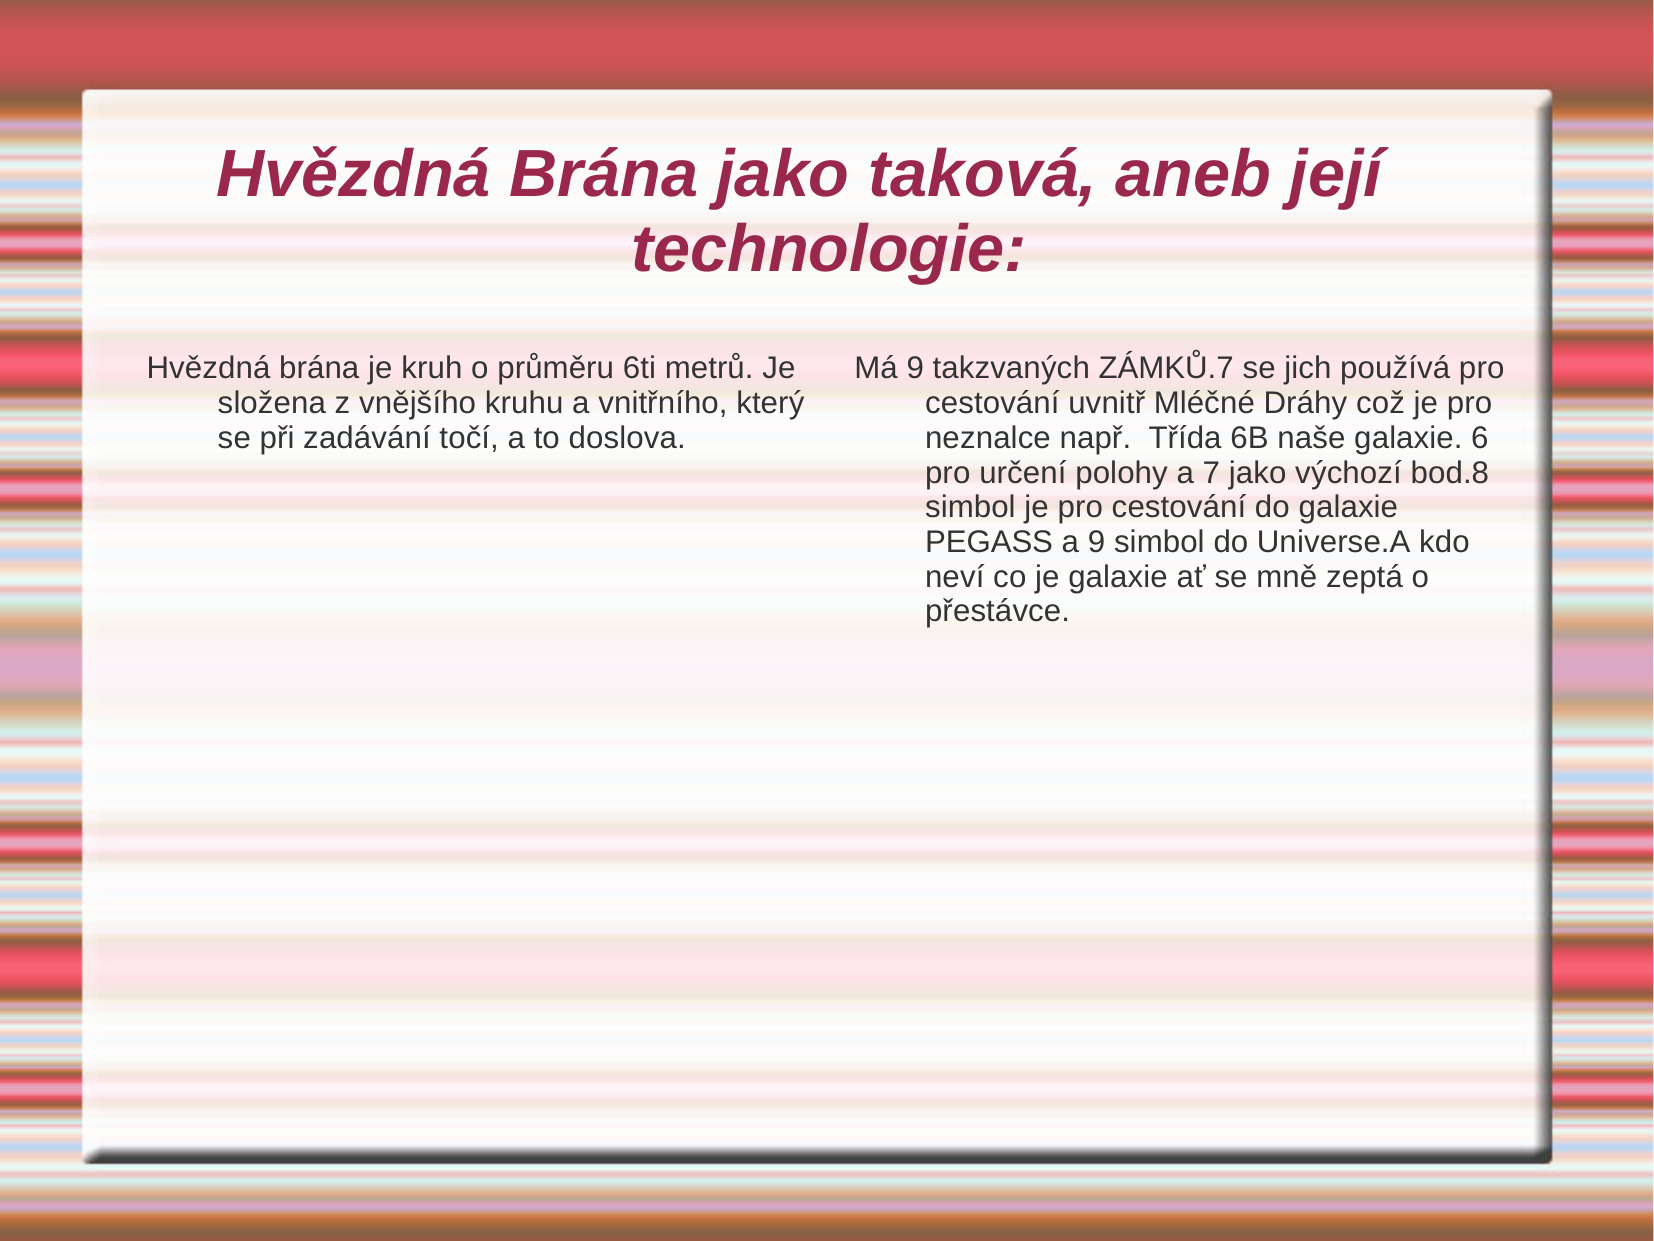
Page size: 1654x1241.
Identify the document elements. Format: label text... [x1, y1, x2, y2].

list Má 9 takzvaných ZÁMKŮ.7 se jich používá pro cestování uvnitř Mléčné Dráhy což je pro neznalce např. Třída 6B naše galaxie. 6 pro určení polohy a 7 jako výchozí bod.8 simbol je pro cestování do galaxie PEGASS a 9 simbol do Universe.A kdo neví co je galaxie ať se mně zeptá o přestávce. [842, 350, 1517, 1133]
list Hvězdná brána je kruh o průměru 6ti metrů. Je složena z vnějšího kruhu a vnitřního, který se při zadávání točí, a to doslova. [134, 350, 809, 1133]
title Hvězdná Brána jako taková, aneb její technologie: [93, 118, 1506, 305]
picture [0, 0, 1654, 1241]
